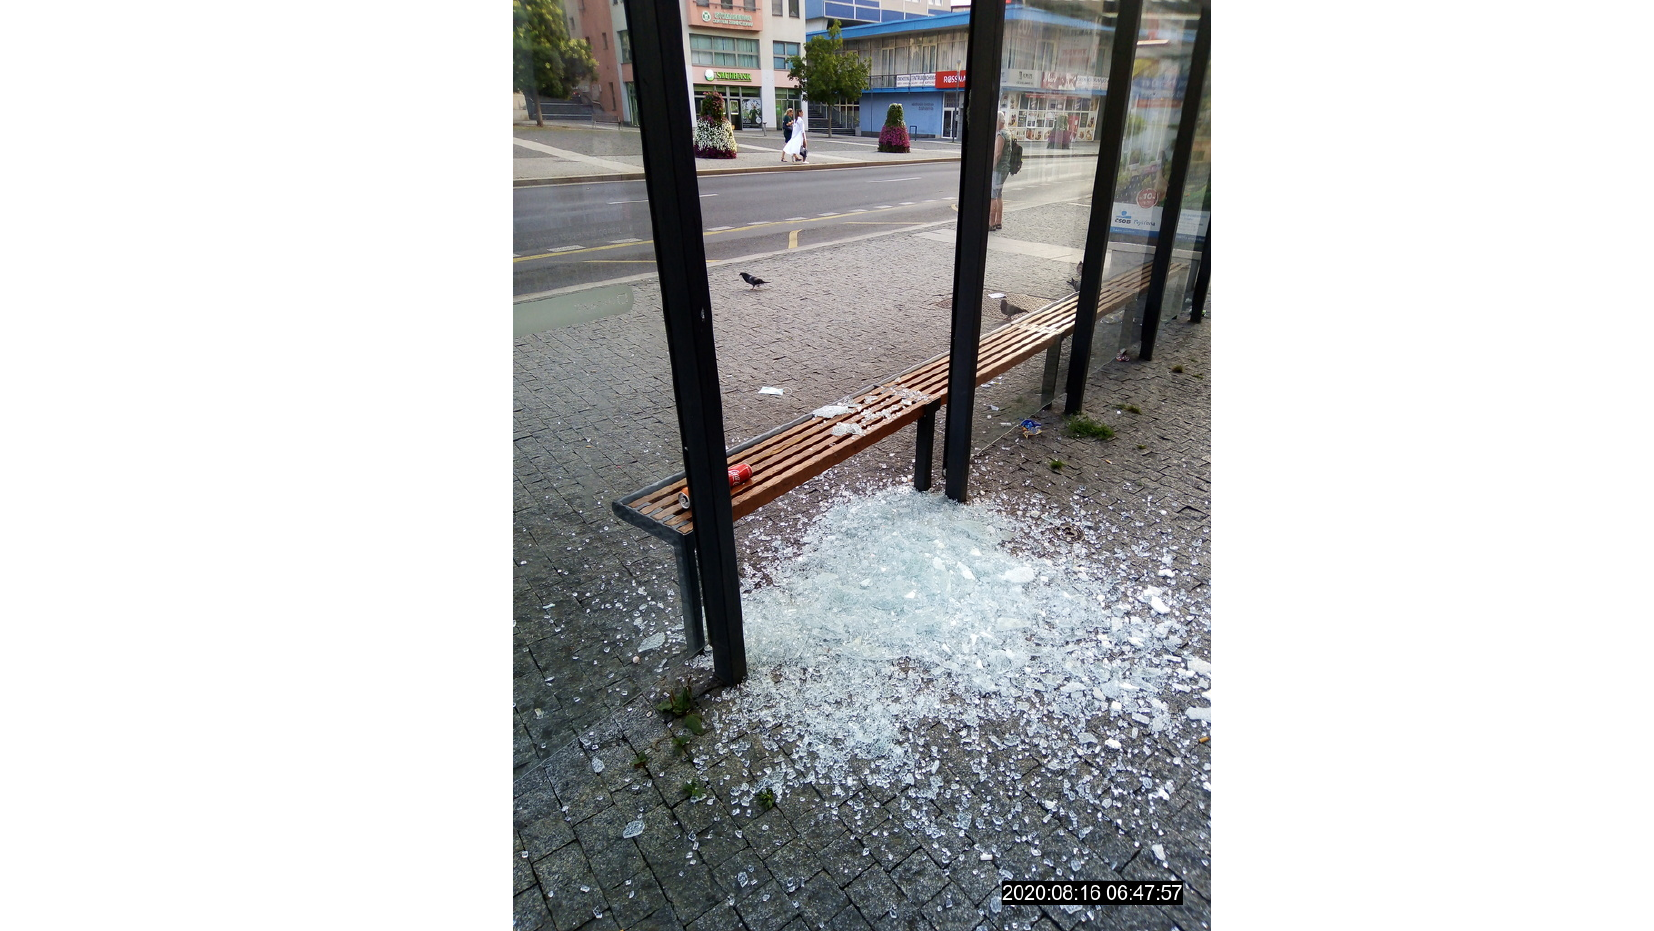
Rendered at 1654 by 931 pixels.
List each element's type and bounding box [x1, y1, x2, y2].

picture [513, 0, 1211, 931]
